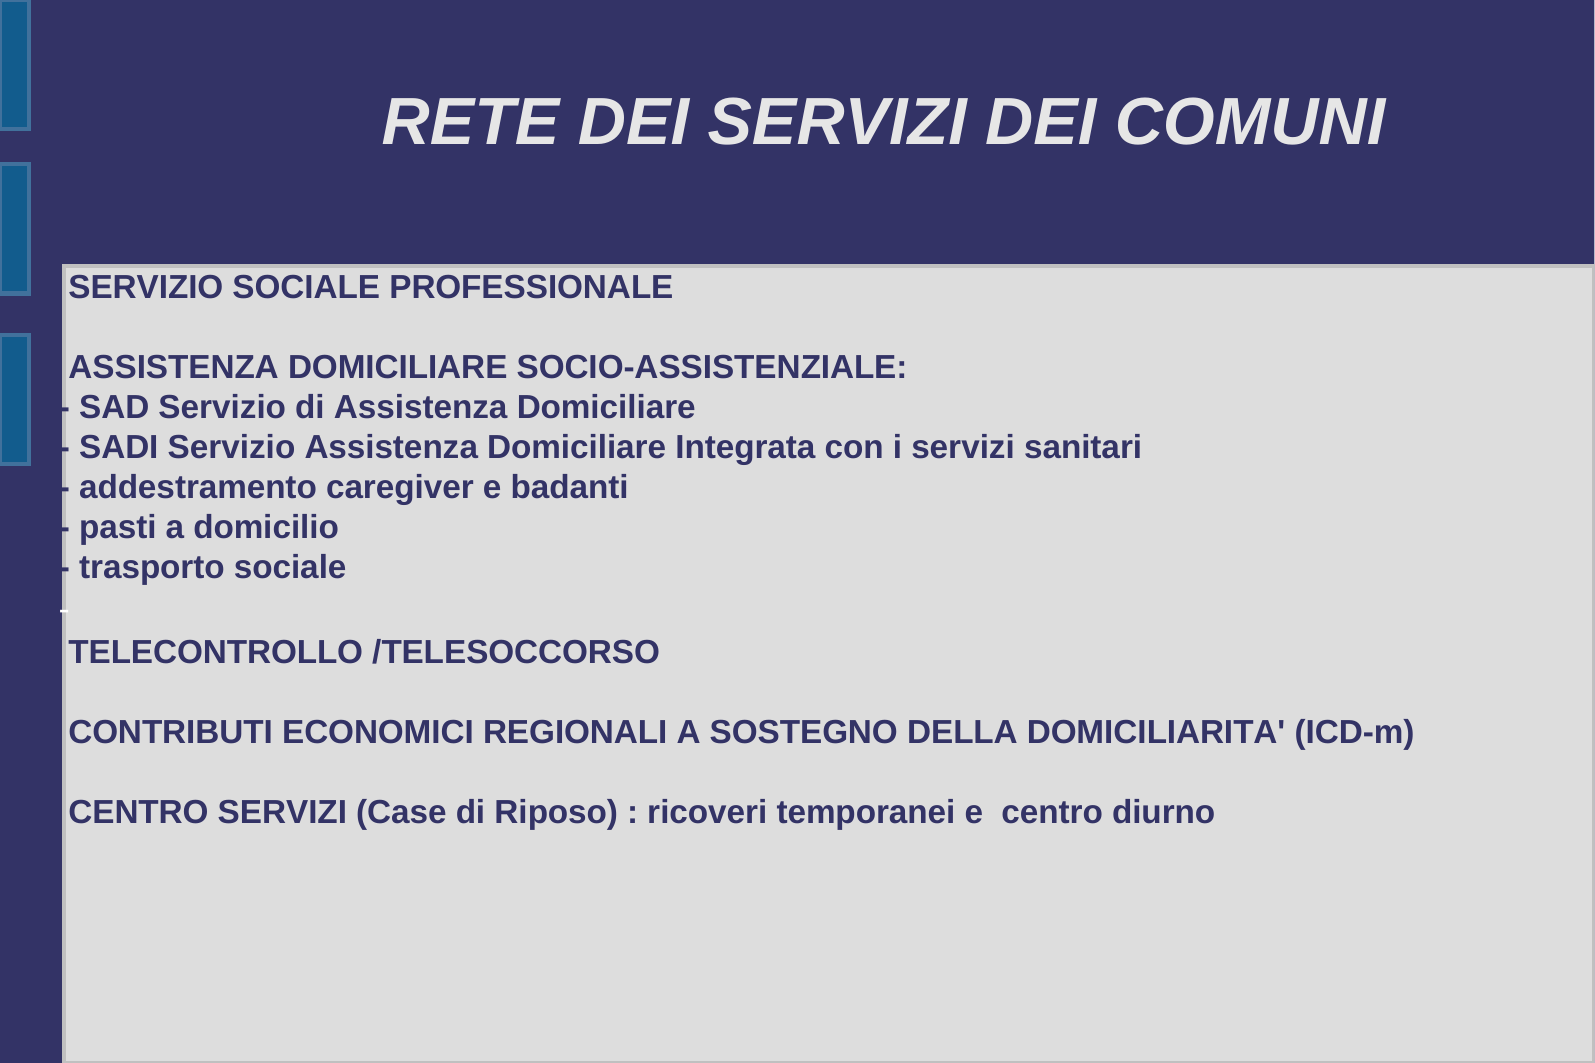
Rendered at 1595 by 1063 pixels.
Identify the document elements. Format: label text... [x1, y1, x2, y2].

title RETE DEI SERVIZI DEI COMUNI [203, 78, 1565, 159]
list SERVIZIO SOCIALE PROFESSIONALE ASSISTENZA DOMICILIARE SOCIO-ASSISTENZIALE: - SAD Servizio di Assistenza Domiciliare - SADI Servizio Assistenza Domiciliare Integrata con i servizi sanitari - addestramento caregiver e badanti - pasti a domicilio - trasporto sociale TELECONTROLLO /TELESOCCORSO CONTRIBUTI ECONOMICI REGIONALI A SOSTEGNO DELLA DOMICILIARITA' (ICD-m) CENTRO SERVIZI (Case di Riposo) : ricoveri temporanei e centro diurno [59, 265, 1565, 1063]
